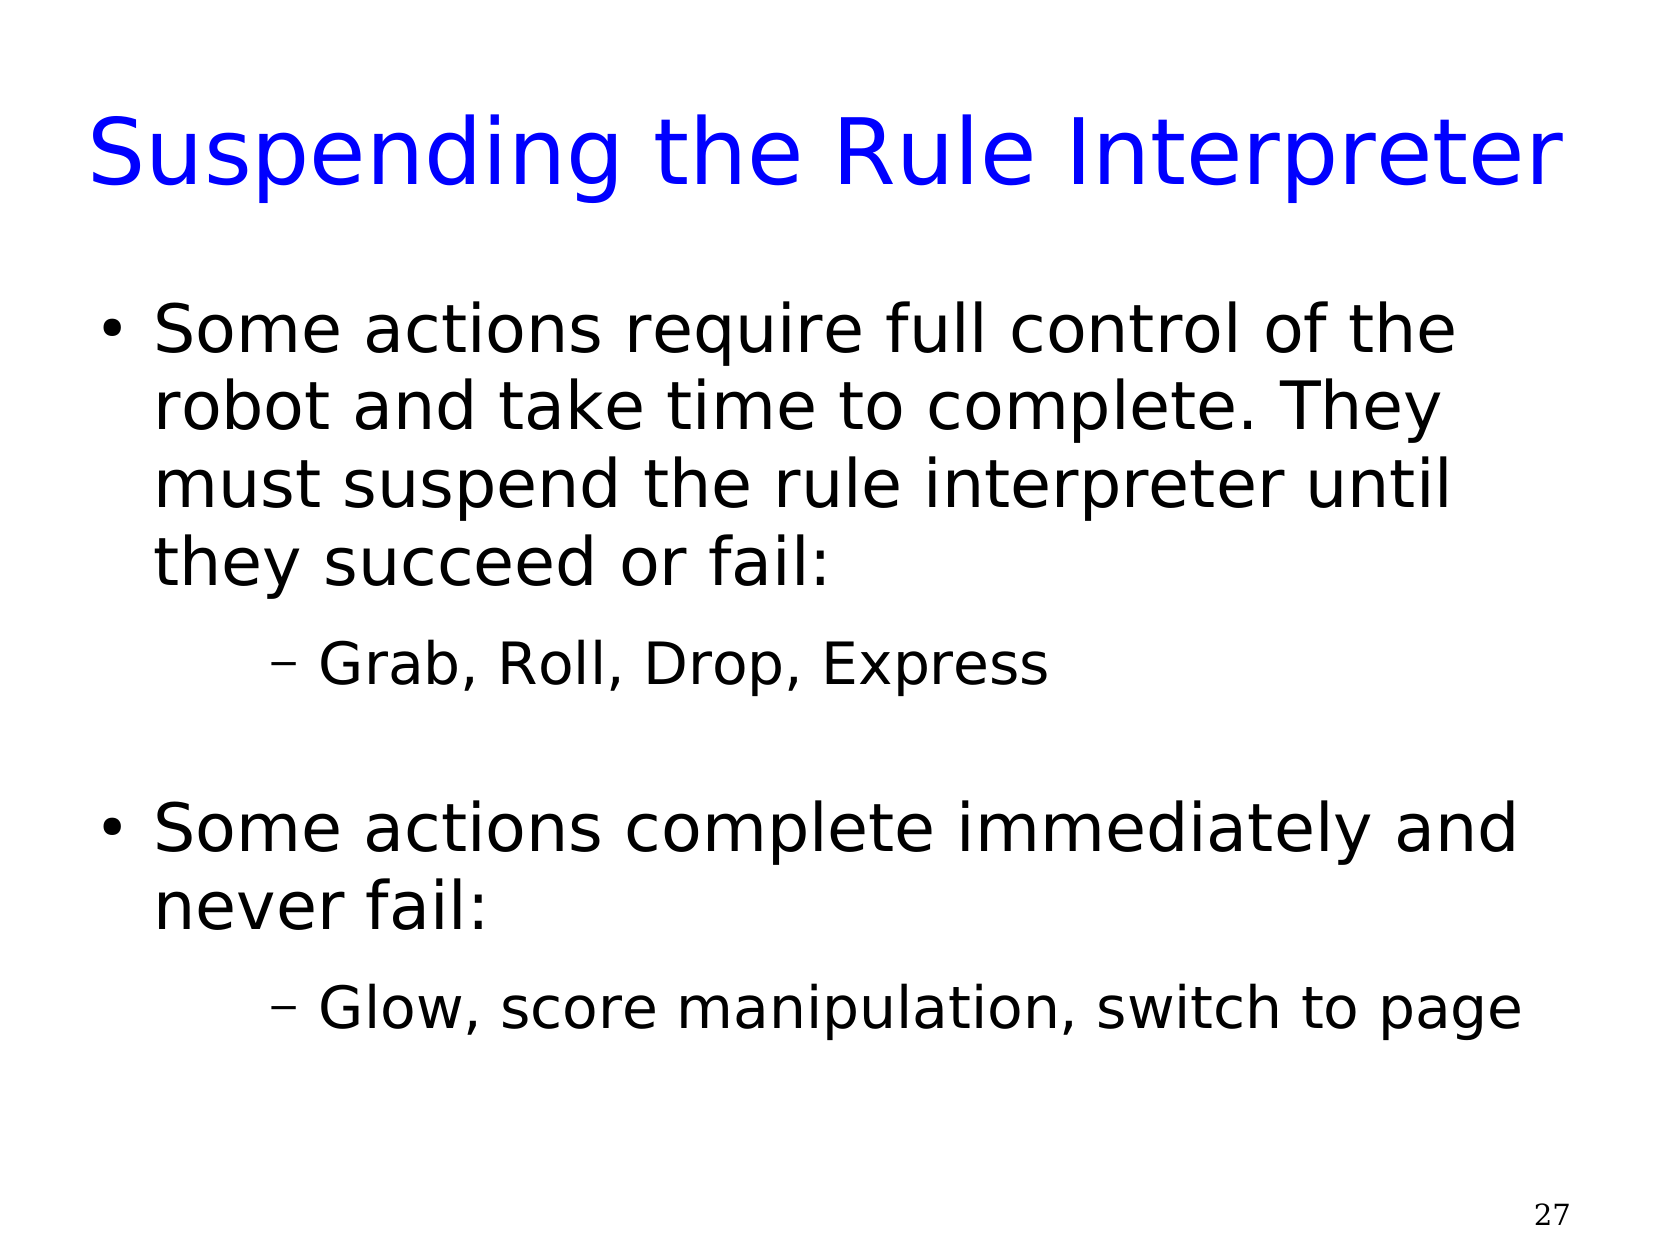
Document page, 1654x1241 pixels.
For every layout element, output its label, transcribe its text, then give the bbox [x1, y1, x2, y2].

title Suspending the Rule Interpreter [82, 49, 1571, 257]
list Some actions require full control of the robot and take time to complete. They must suspend the rule interpreter until they succeed or fail: Grab, Roll, Drop, Express Some actions complete immediately and never fail: Glow, score manipulation, switch to page [82, 290, 1571, 1109]
